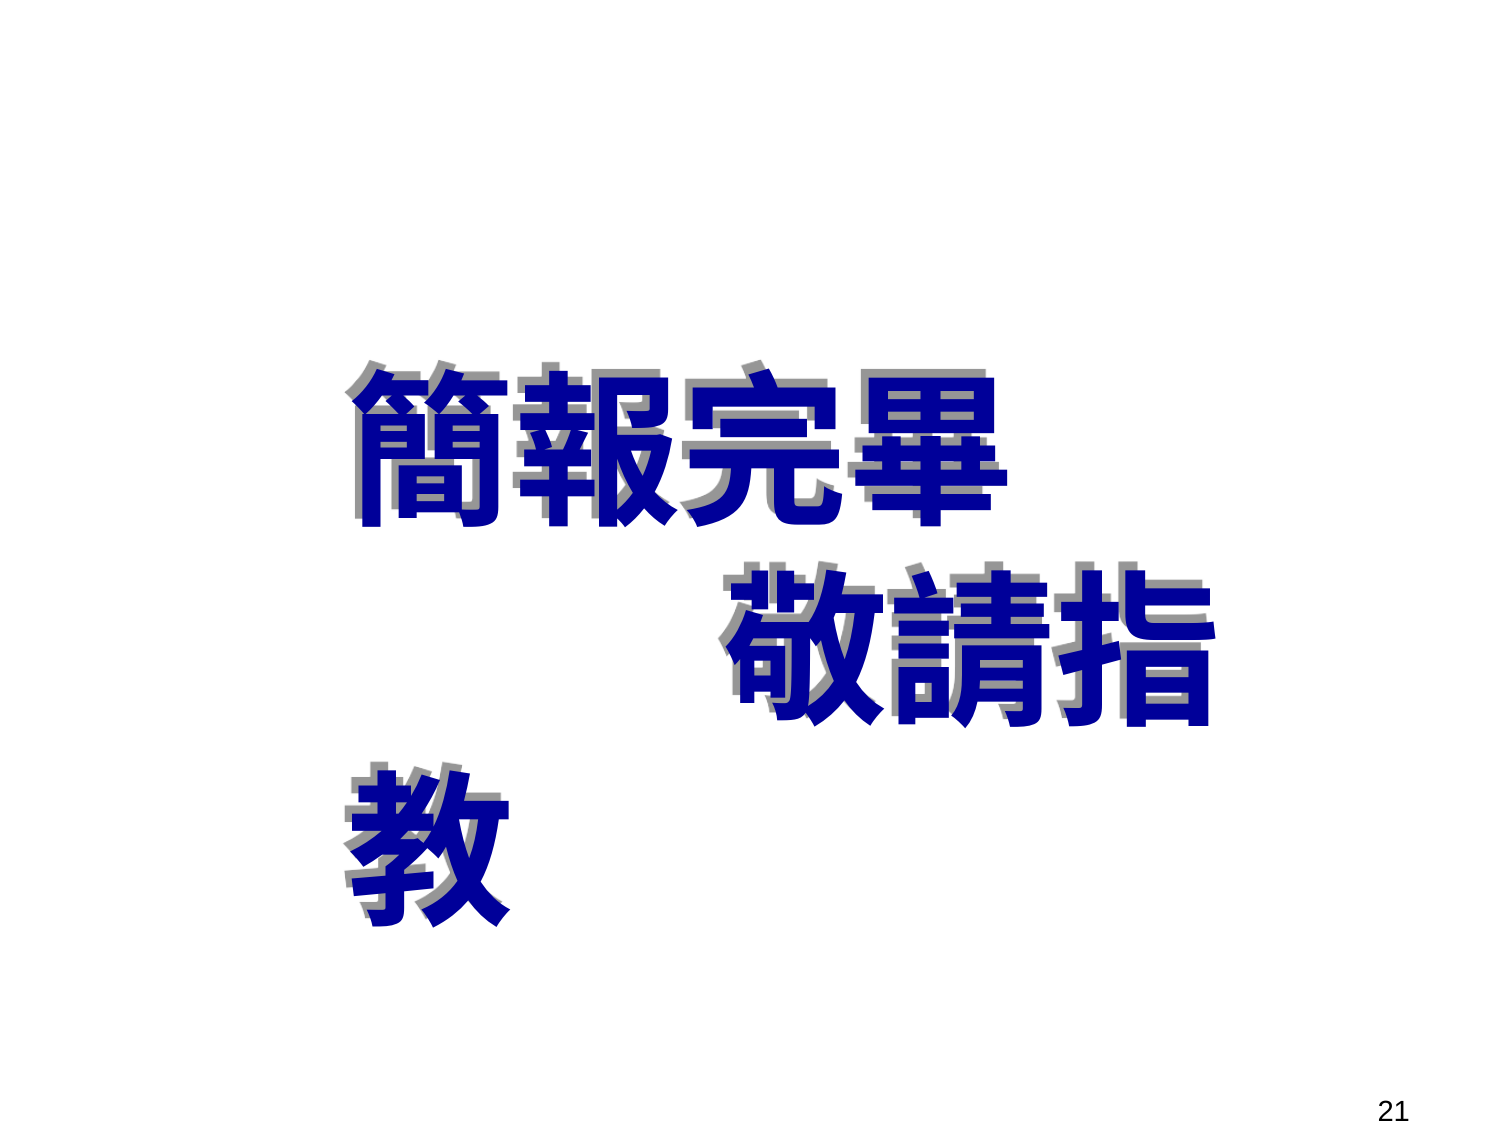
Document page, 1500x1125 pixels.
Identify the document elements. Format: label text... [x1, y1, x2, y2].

text_box [1362, 1084, 1500, 1125]
text_box 簡報完畢 敬請指教 [333, 338, 1322, 953]
